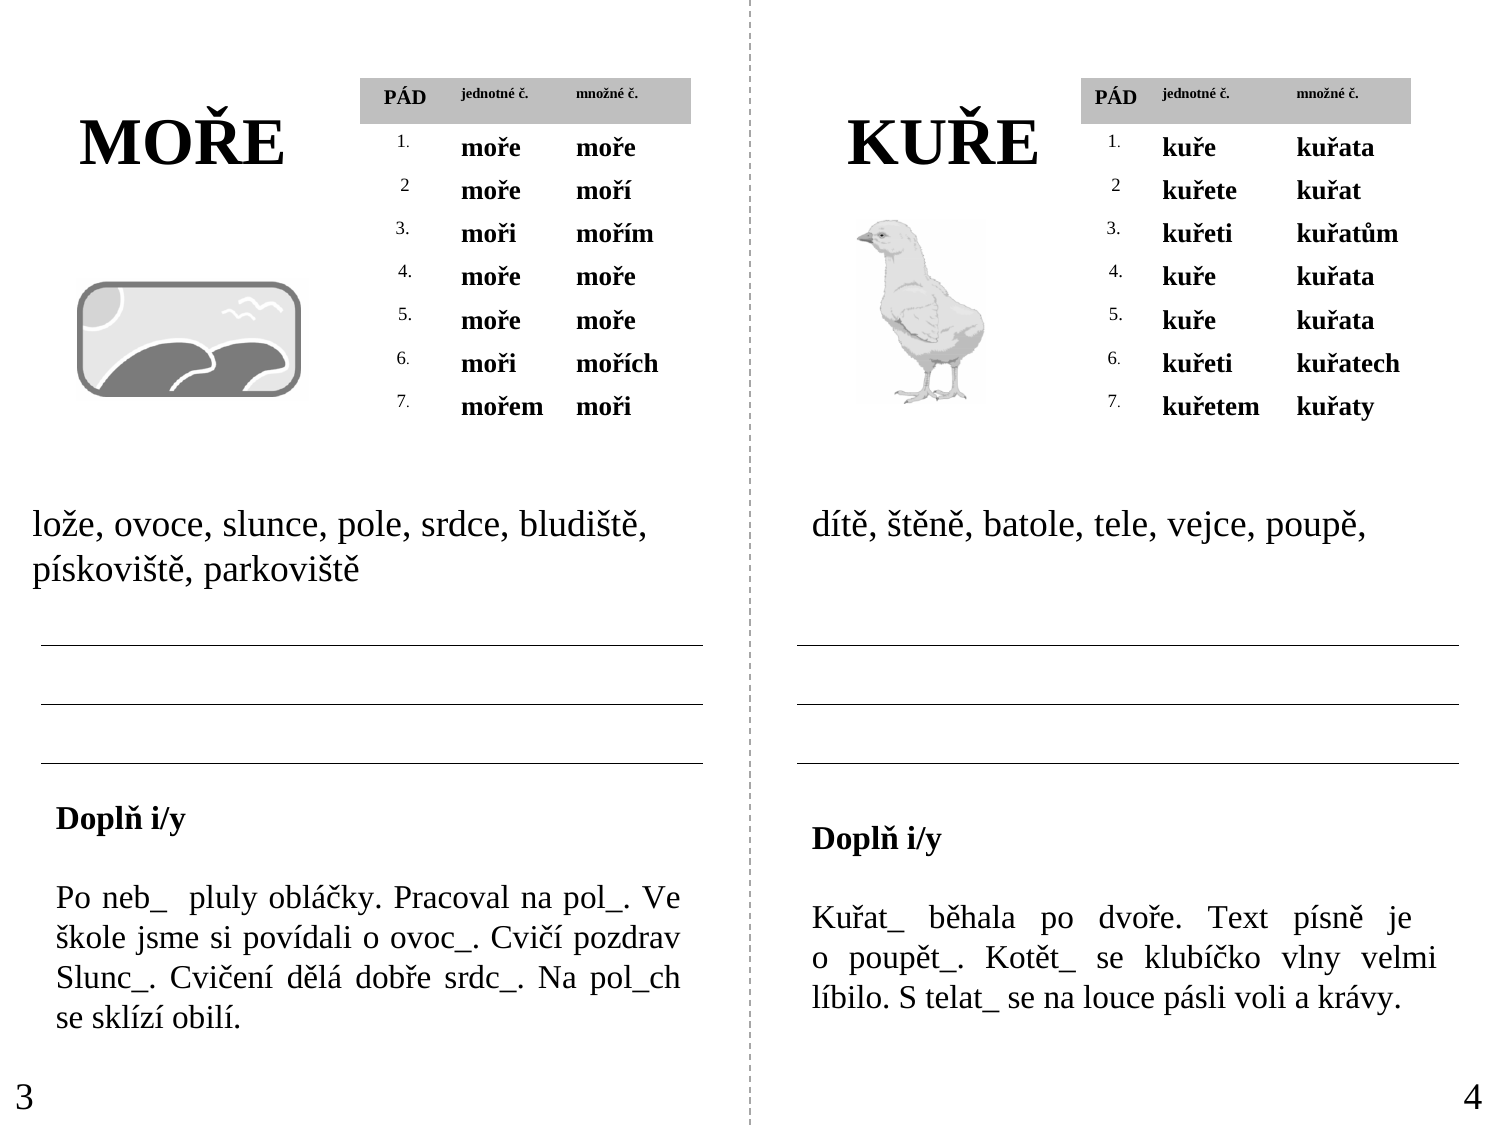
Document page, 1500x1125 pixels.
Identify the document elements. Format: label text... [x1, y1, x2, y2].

table_cell moři [450, 210, 565, 253]
table_header PÁD [1081, 78, 1152, 124]
text_box lože, ovoce, slunce, pole, srdce, bludiště, pískoviště, parkoviště [17, 491, 733, 598]
table_cell 3. [1081, 210, 1152, 253]
table_cell mořem [450, 383, 565, 427]
table_cell kuře [1152, 253, 1286, 297]
picture [856, 219, 986, 404]
text_box Doplň i/y Po neb_ pluly obláčky. Pracoval na pol_. Ve škole jsme si povídali o ovoc_. Cvičí pozdrav Slunc_. Cvičení dělá dobře srdc_. Na pol_ch se sklízí obilí. [41, 788, 697, 1044]
table_cell moře [450, 124, 565, 167]
table_header jednotné č. [1152, 78, 1286, 124]
table_cell 1. [1081, 124, 1152, 167]
table_cell moře [565, 253, 691, 297]
table_header množné č. [1286, 78, 1411, 124]
table_header jednotné č. [450, 78, 565, 124]
table_cell 4. [1081, 253, 1152, 297]
table_cell kuřaty [1286, 383, 1411, 427]
table_cell moře [450, 167, 565, 210]
text_box Doplň i/y Kuřat_ běhala po dvoře. Text písně je o poupět_. Kotět_ se klubíčko vlny velmi líbilo. S telat_ se na louce pásli voli a krávy. [797, 808, 1453, 1024]
table_header množné č. [565, 78, 691, 124]
text_box dítě, štěně, batole, tele, vejce, poupě, [797, 491, 1459, 553]
table_cell moře [450, 297, 565, 340]
text_box KUŘE [832, 90, 1056, 186]
table_cell 4. [360, 253, 450, 297]
text_box 3 [0, 1064, 49, 1125]
table_cell kuřete [1152, 167, 1286, 210]
table_header PÁD [360, 78, 450, 124]
table_cell kuřeti [1152, 210, 1286, 253]
table_cell kuřata [1286, 124, 1411, 167]
table_cell 2 [1081, 167, 1152, 210]
table_cell 5. [1081, 297, 1152, 340]
picture [76, 278, 309, 402]
text_box 4 [1448, 1064, 1498, 1125]
table_cell kuřata [1286, 253, 1411, 297]
table_cell kuře [1152, 124, 1286, 167]
table_cell 5. [360, 297, 450, 340]
table_cell moře [450, 253, 565, 297]
table_cell kuřetem [1152, 383, 1286, 427]
table_cell kuřatům [1286, 210, 1411, 253]
table_cell moře [565, 297, 691, 340]
table_cell 2 [360, 167, 450, 210]
table_cell 7. [1081, 383, 1152, 427]
table_cell kuřatech [1286, 340, 1411, 383]
table_cell moři [565, 383, 691, 427]
table_cell 1. [360, 124, 450, 167]
table_cell kuřata [1286, 297, 1411, 340]
table_cell 6. [1081, 340, 1152, 383]
table_cell kuřat [1286, 167, 1411, 210]
table_cell mořích [565, 340, 691, 383]
table_cell moři [450, 340, 565, 383]
table_cell moře [565, 124, 691, 167]
table_cell 7. [360, 383, 450, 427]
table_cell kuře [1152, 297, 1286, 340]
table_cell kuřeti [1152, 340, 1286, 383]
table_cell moří [565, 167, 691, 210]
table_cell mořím [565, 210, 691, 253]
text_box MOŘE [65, 90, 303, 186]
table_cell 3. [360, 210, 450, 253]
table_cell 6. [360, 340, 450, 383]
